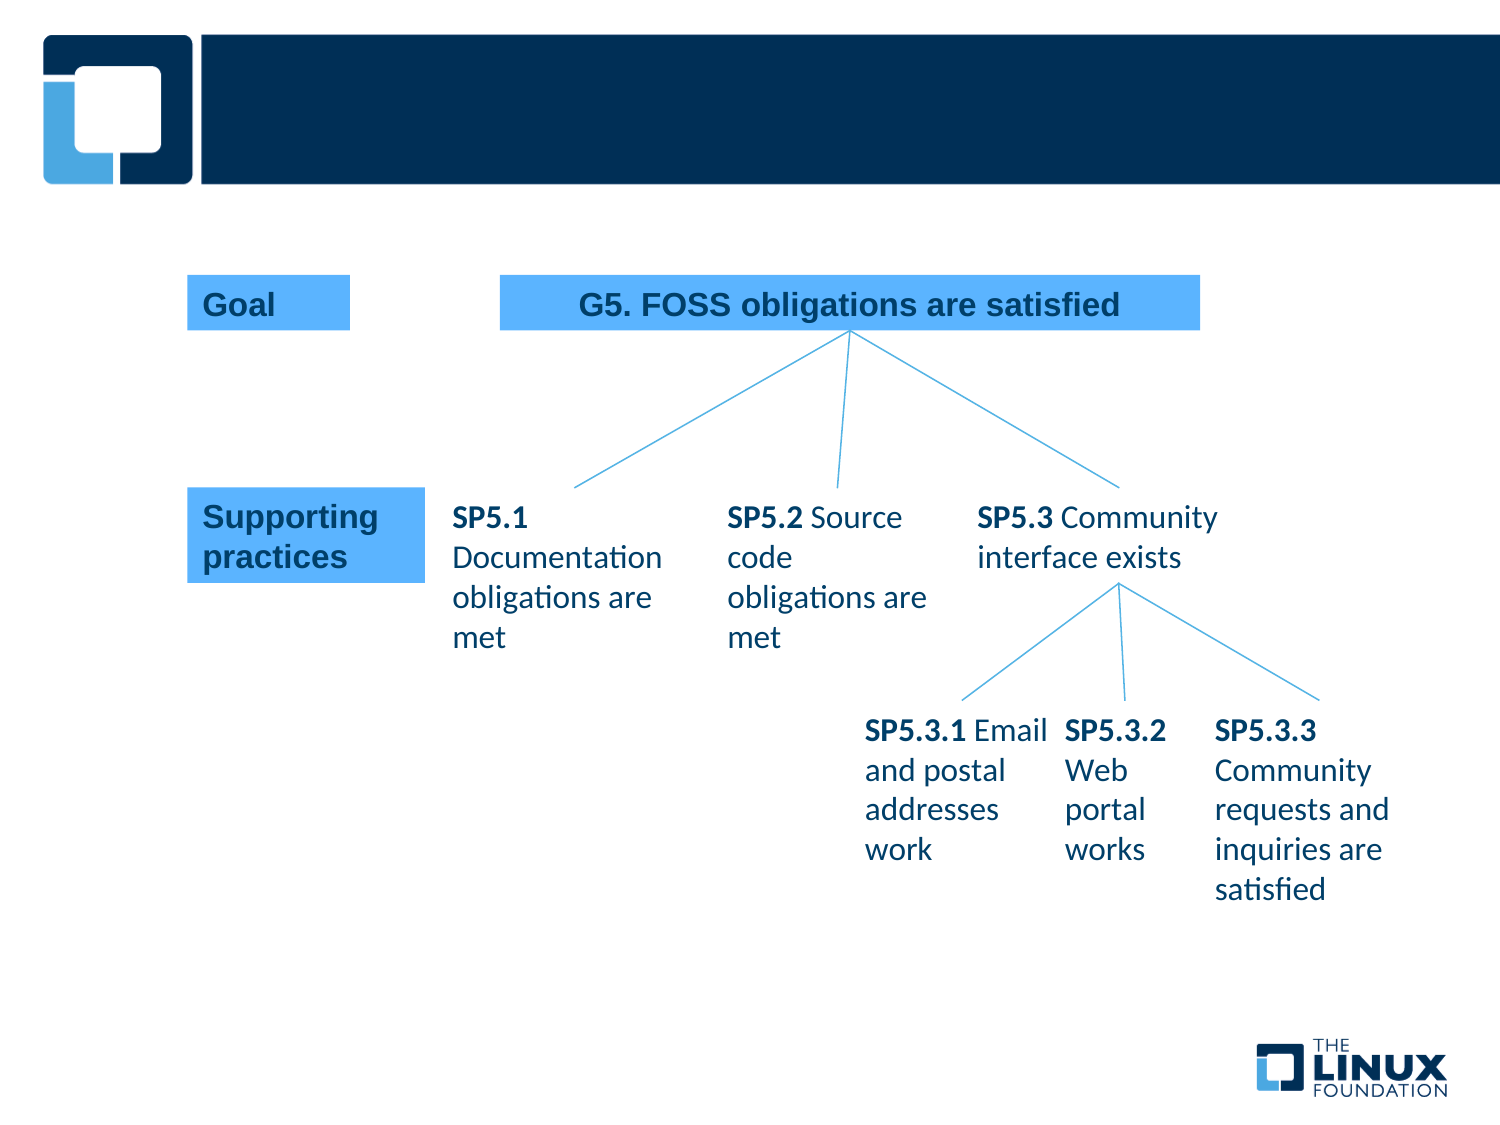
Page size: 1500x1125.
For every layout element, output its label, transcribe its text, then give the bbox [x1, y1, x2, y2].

text_box SP5.2 Source code obligations are met [712, 487, 963, 663]
text_box Supporting practices [187, 487, 425, 583]
text_box SP5.3.2 Web portal works [1050, 700, 1200, 876]
text_box G5. FOSS obligations are satisfied [499, 274, 1201, 331]
text_box SP5.1 Documentation obligations are met [437, 487, 712, 663]
text_box SP5.3 Community interface exists [962, 487, 1276, 583]
picture [0, 0, 1500, 1125]
text_box SP5.3.1 Email and postal addresses work [850, 700, 1050, 876]
text_box Goal [187, 274, 350, 331]
text_box SP5.3.3 Community requests and inquiries are satisfied [1200, 700, 1438, 916]
